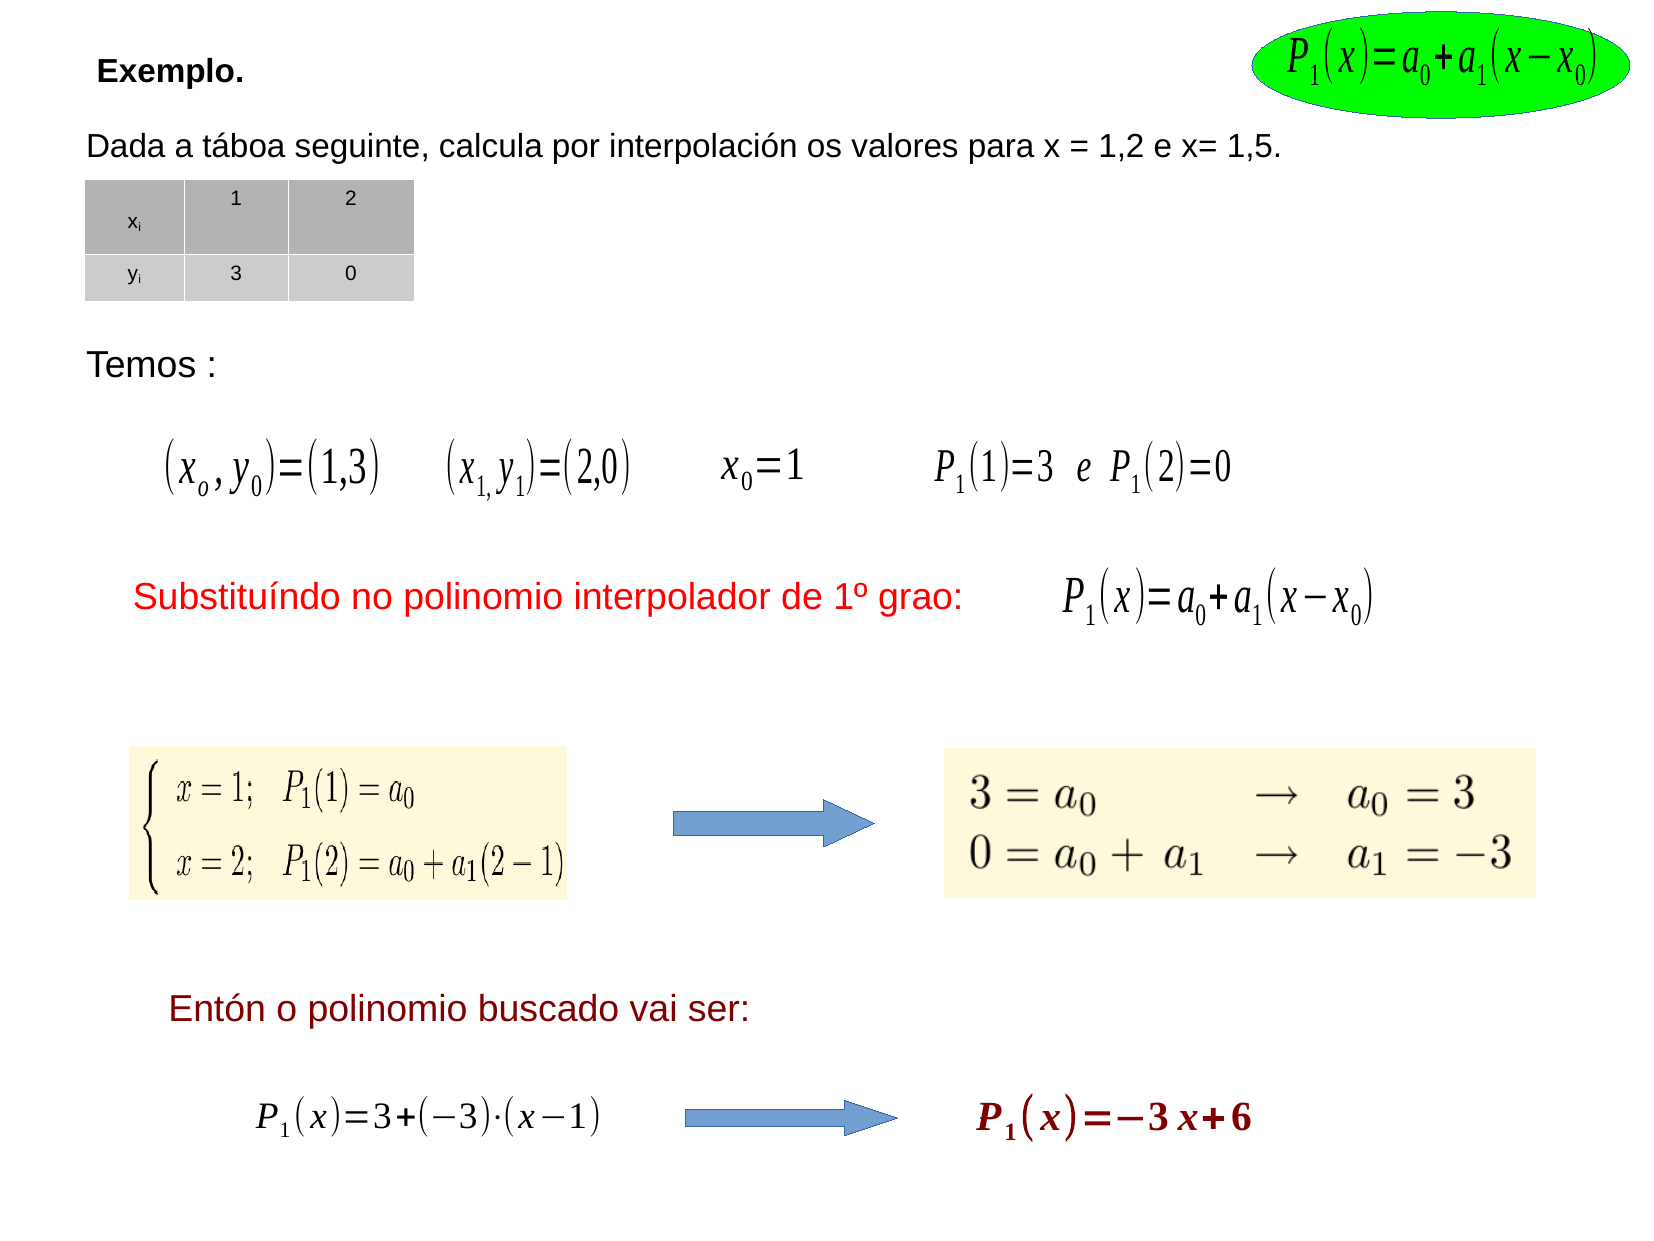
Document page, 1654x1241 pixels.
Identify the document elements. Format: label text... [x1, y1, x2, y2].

text_box Temos : [71, 336, 243, 394]
text_box [1251, 39, 1275, 91]
table_cell yi [85, 255, 184, 301]
picture [944, 748, 1536, 898]
text_box Substituíndo no polinomio interpolador de 1º grao: [118, 568, 989, 626]
text_box [685, 1100, 898, 1136]
chart [924, 437, 1241, 499]
table_cell 0 [289, 255, 414, 301]
chart [1051, 563, 1384, 631]
chart [1275, 23, 1609, 92]
text_box Entón o polinomio buscado vai ser: [153, 980, 766, 1038]
picture [129, 746, 567, 901]
chart [968, 1090, 1259, 1147]
chart [154, 434, 391, 502]
text_box Exemplo. Dada a táboa seguinte, calcula por interpolación os valores para x = 1,2 e x= 1,5. [71, 41, 1300, 211]
table_header xi [85, 180, 184, 254]
text_box [1325, 11, 1557, 23]
chart [709, 438, 816, 498]
text_box [1609, 40, 1630, 90]
table_header 1 [185, 180, 288, 254]
chart [248, 1093, 608, 1143]
table_cell 3 [185, 255, 288, 301]
text_box [673, 799, 875, 847]
table_header 2 [289, 180, 414, 254]
chart [437, 434, 639, 502]
text_box [1278, 92, 1604, 119]
